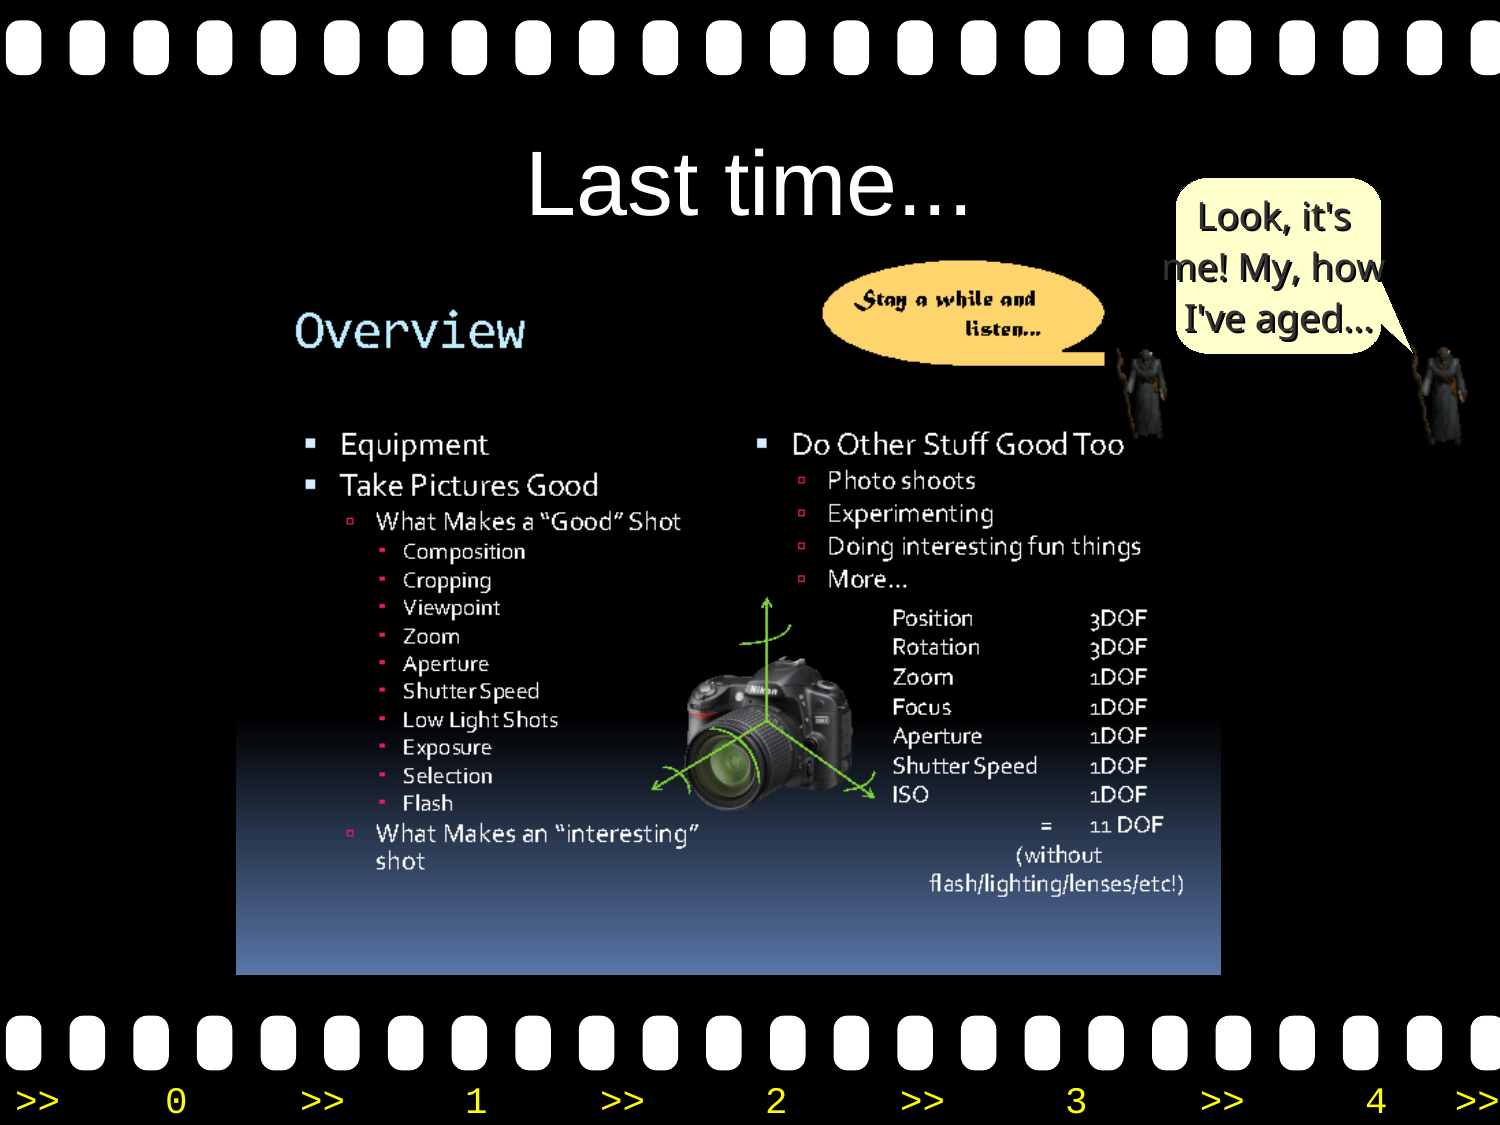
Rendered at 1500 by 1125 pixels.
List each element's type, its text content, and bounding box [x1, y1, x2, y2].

text_box Look, it's me! My, how I've aged... [1175, 177, 1415, 355]
title Last time... [75, 90, 1426, 278]
picture [236, 236, 1221, 975]
picture [1382, 316, 1500, 473]
